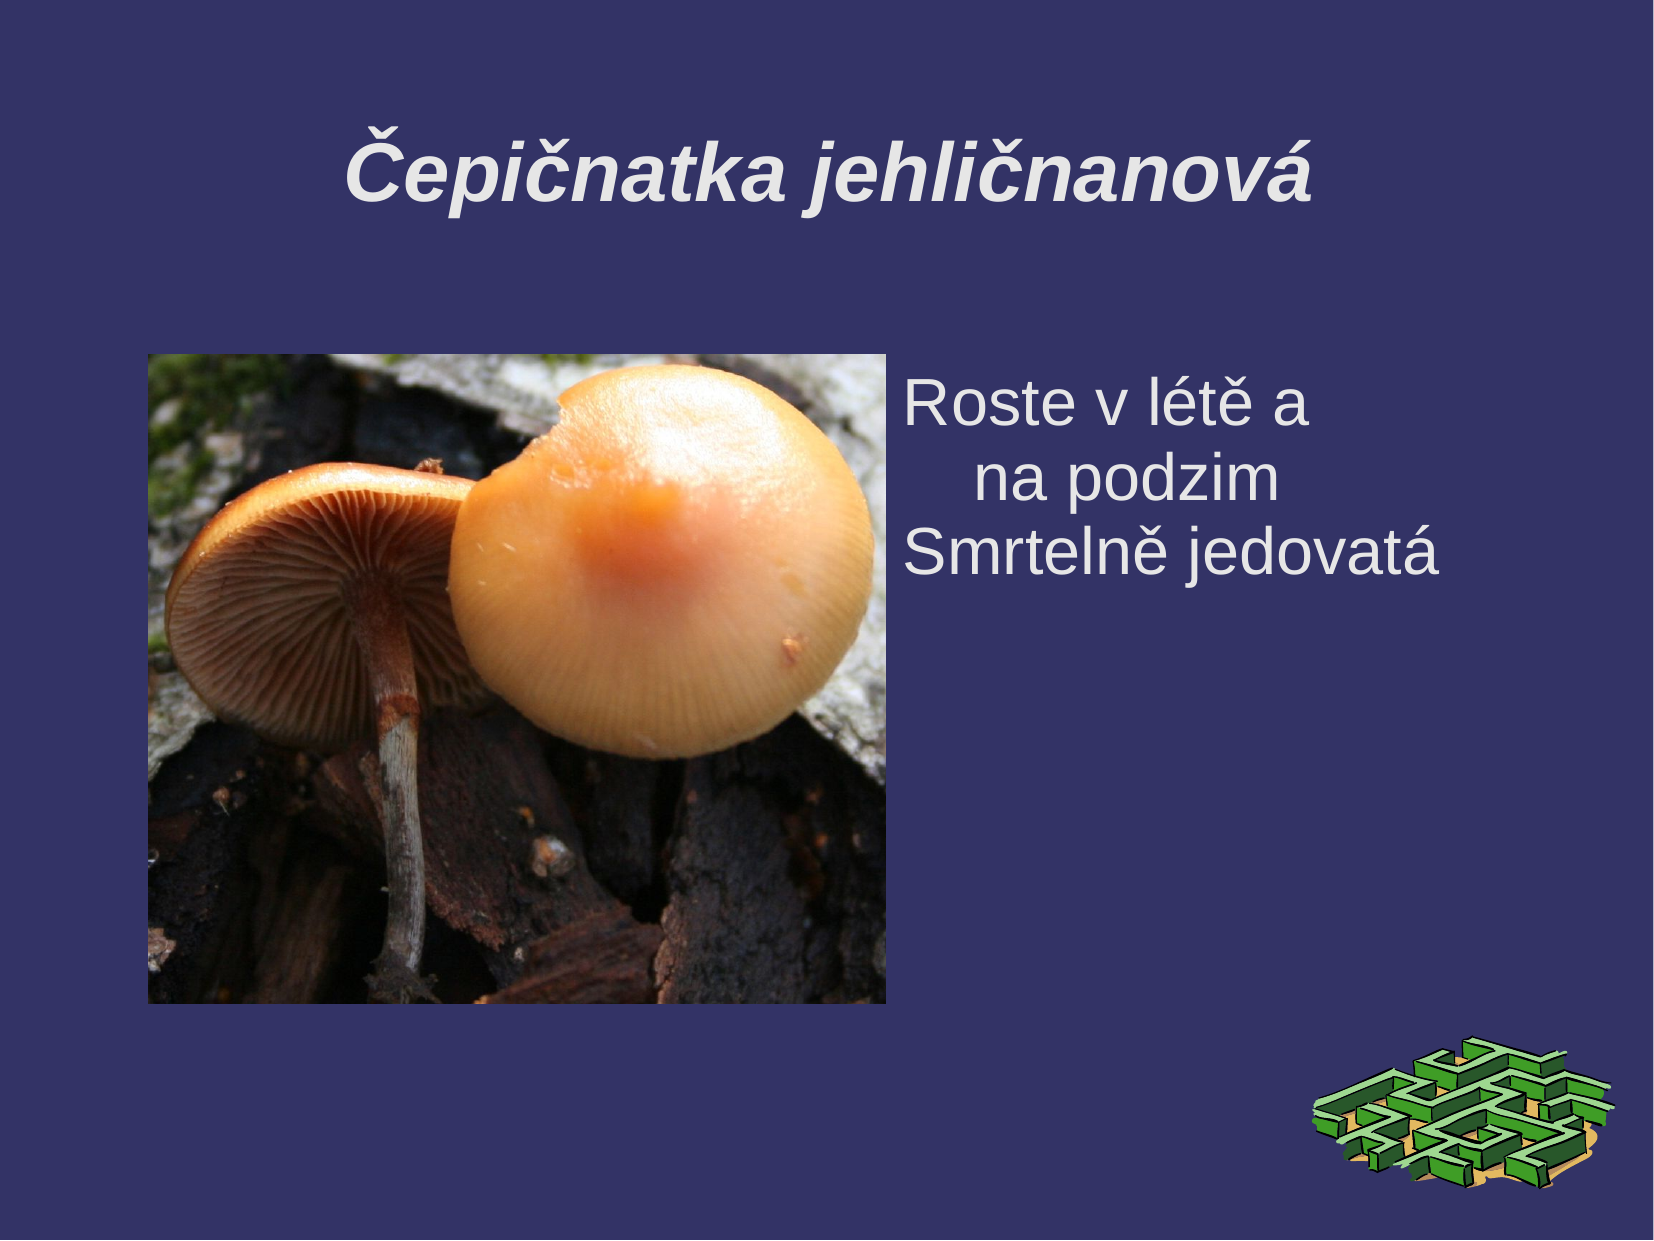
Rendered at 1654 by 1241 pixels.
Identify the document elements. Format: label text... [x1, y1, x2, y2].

title Čepičnatka jehličnanová [123, 79, 1536, 266]
list Roste v létě a na podzim Smrtelně jedovatá [891, 364, 1570, 1147]
picture [148, 354, 886, 1004]
